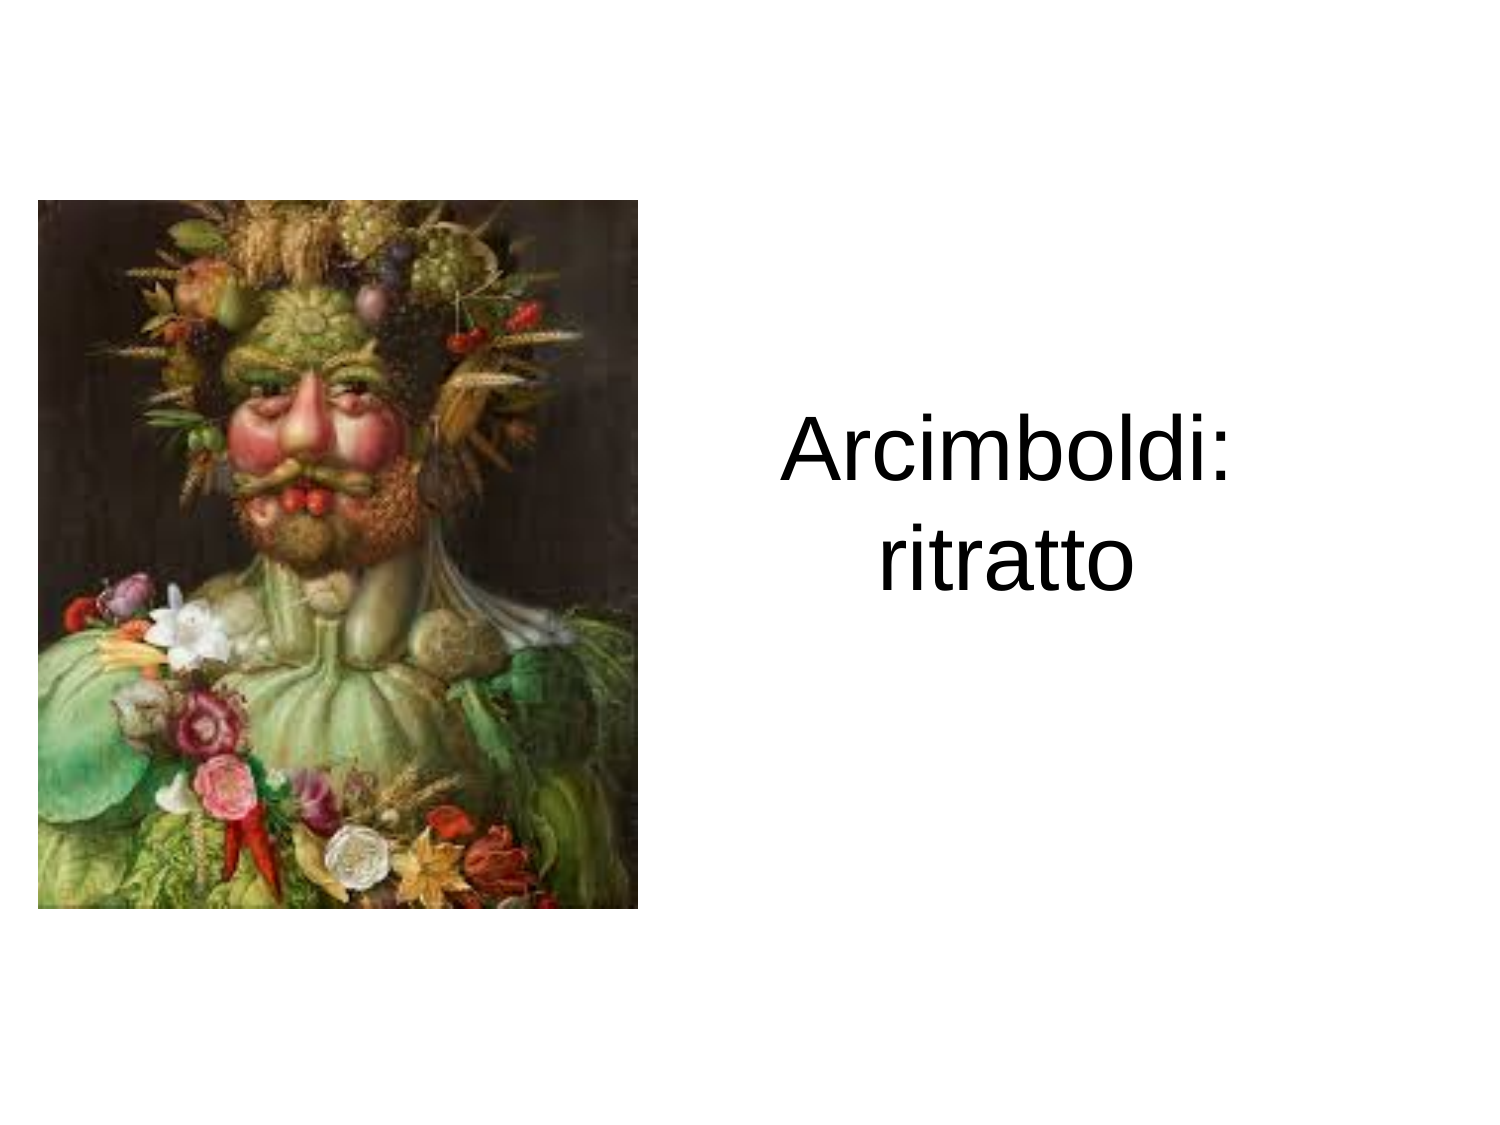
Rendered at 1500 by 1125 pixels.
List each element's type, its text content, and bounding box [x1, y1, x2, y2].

title Arcimboldi: ritratto [762, 381, 1253, 617]
picture [38, 200, 638, 909]
